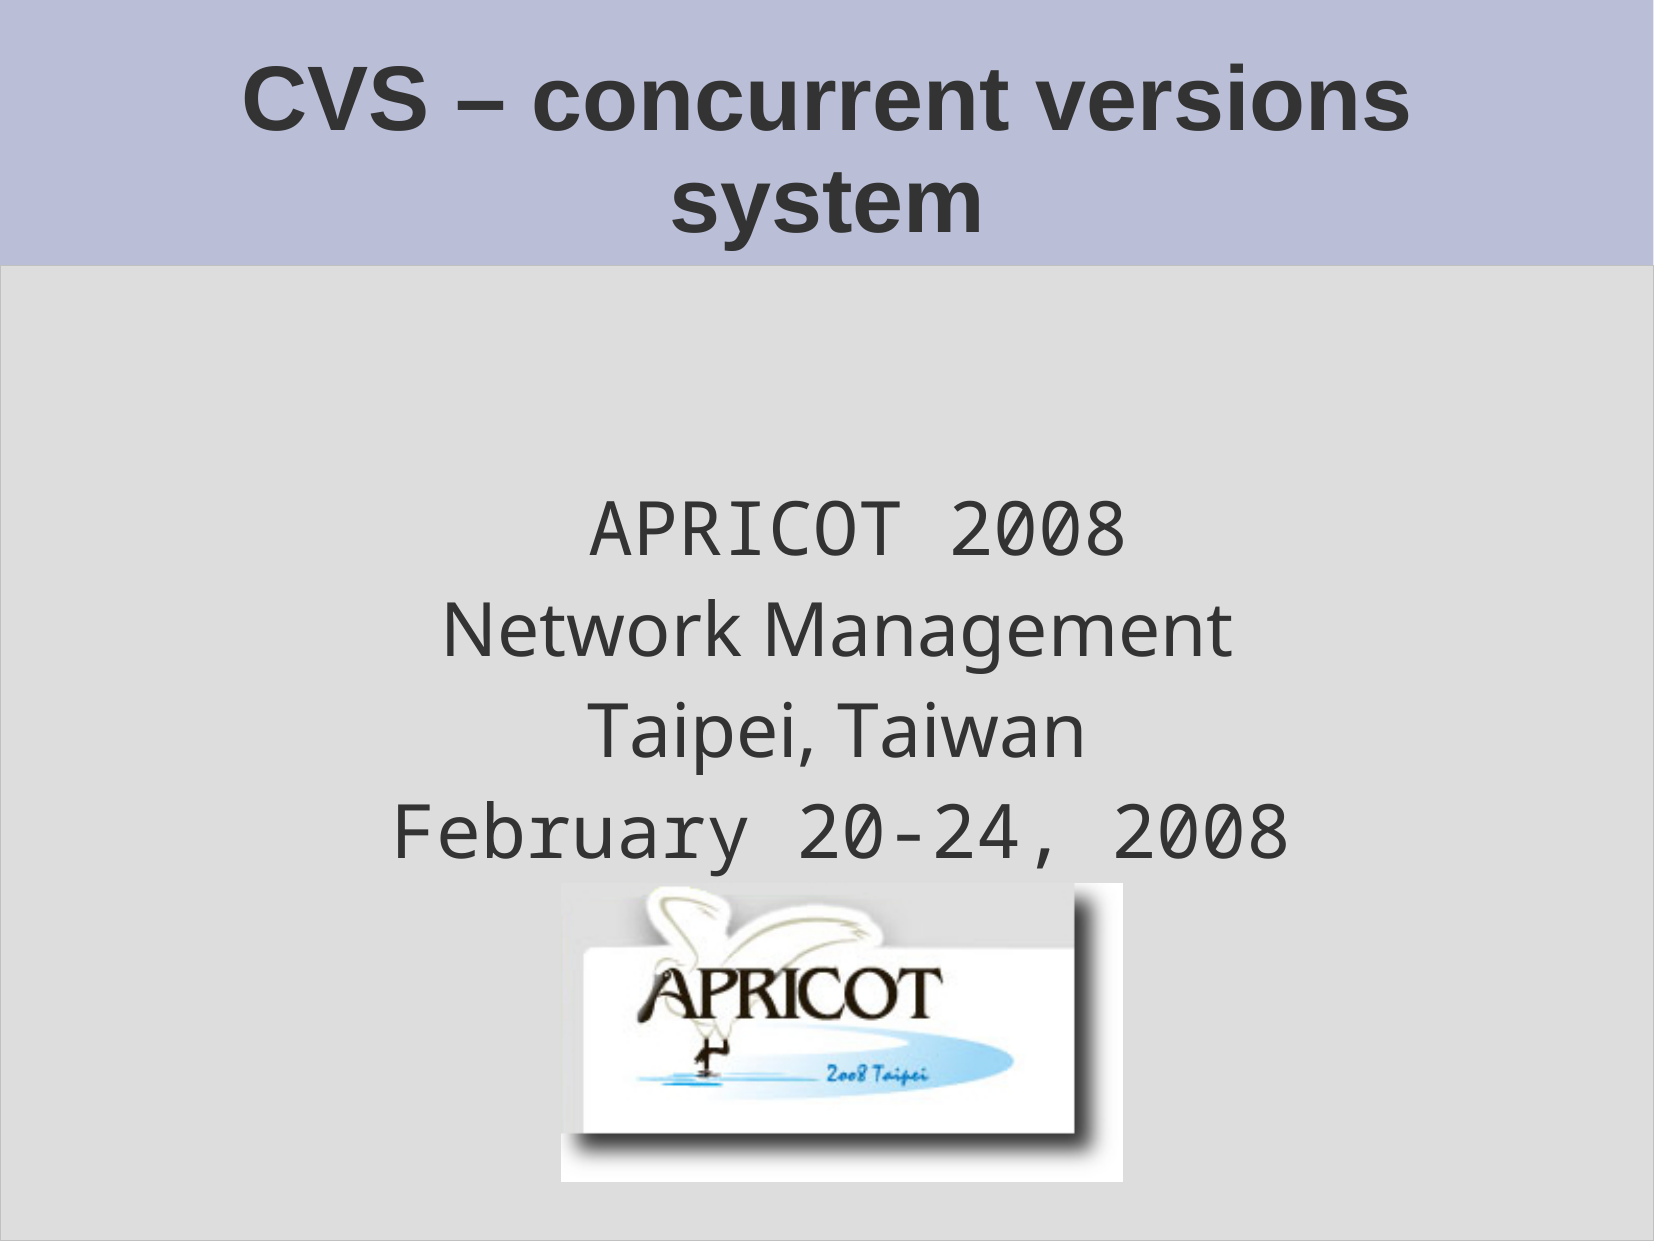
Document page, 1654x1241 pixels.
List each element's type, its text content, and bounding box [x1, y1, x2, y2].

text_box APRICOT 2008 Network Management Taipei, Taiwan February 20-24, 2008 [121, 322, 1561, 1133]
picture [561, 883, 1123, 1182]
title CVS – concurrent versions system [121, 44, 1534, 256]
